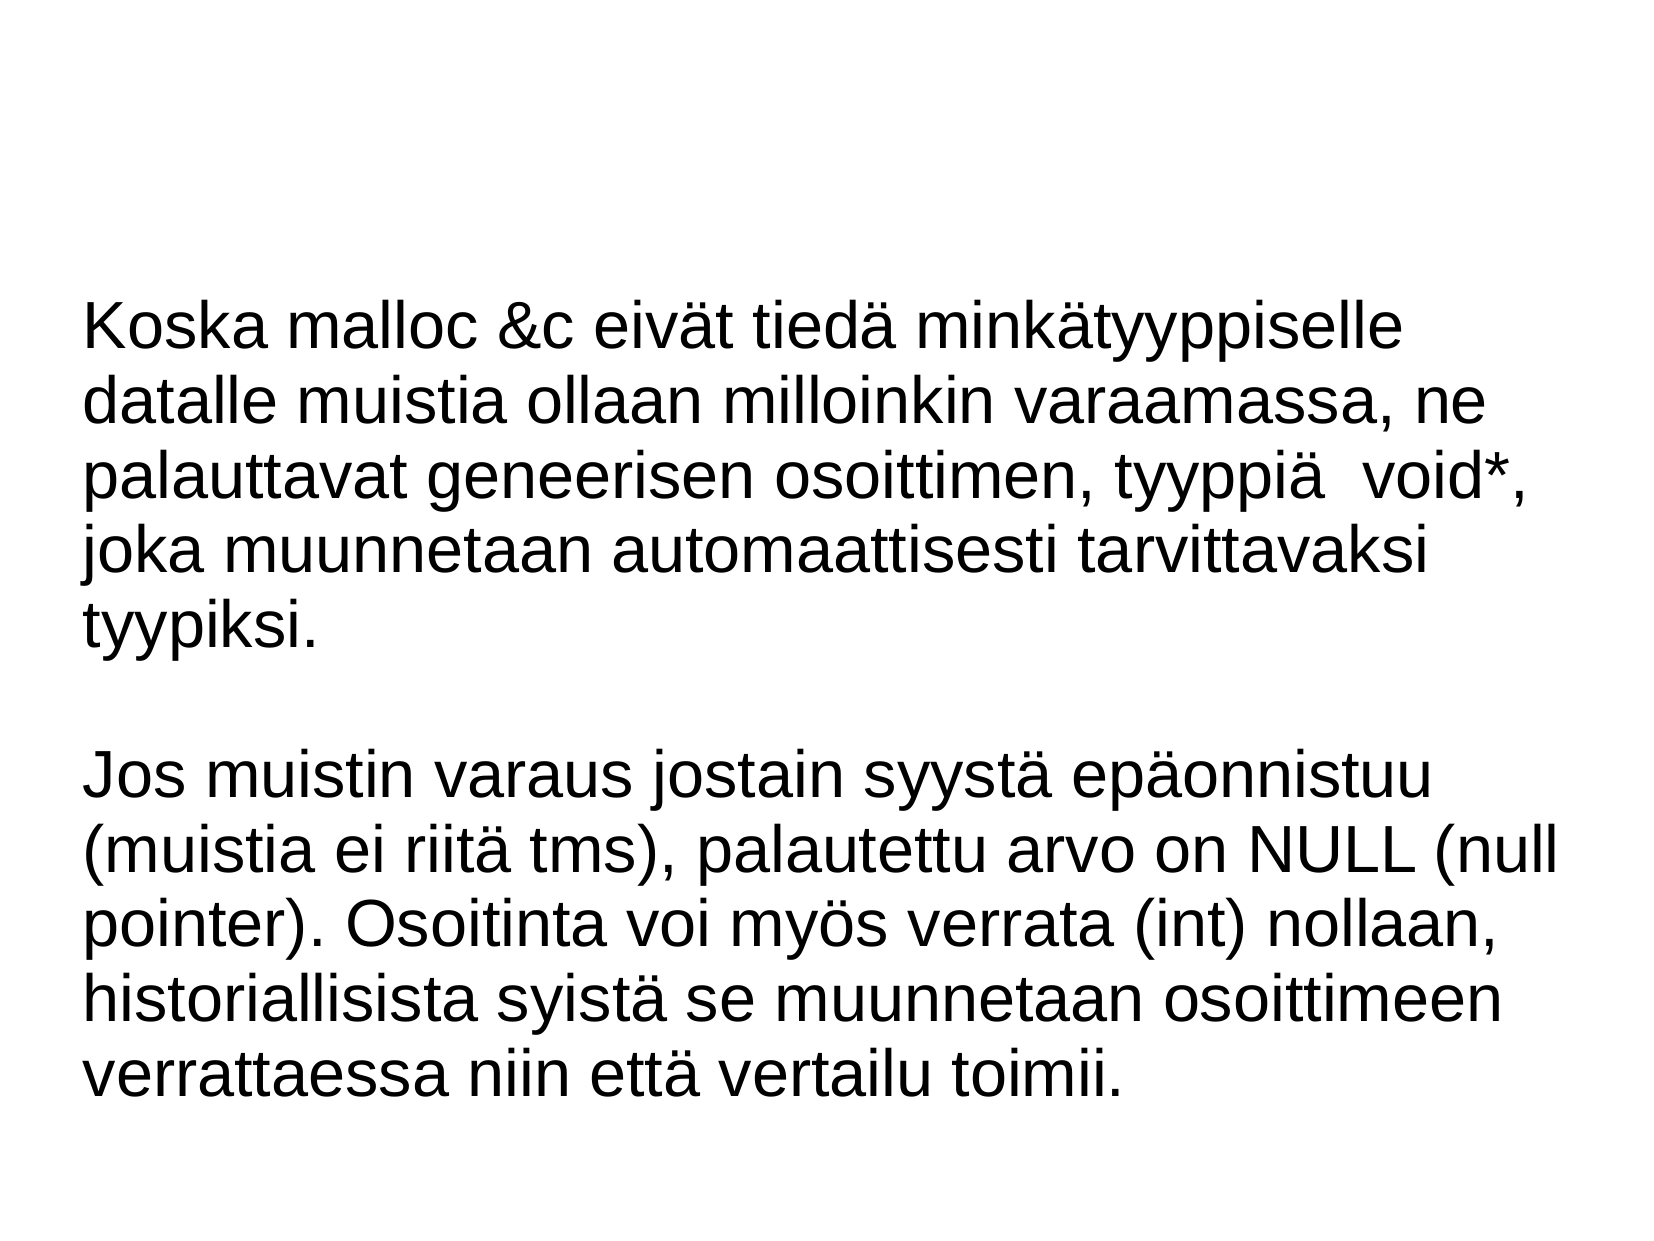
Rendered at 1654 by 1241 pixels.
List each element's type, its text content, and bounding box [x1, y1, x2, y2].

text_box Koska malloc &c eivät tiedä minkätyyppiselle datalle muistia ollaan milloinkin varaamassa, ne palauttavat geneerisen osoittimen, tyyppiä void*, joka muunnetaan automaattisesti tarvittavaksi tyypiksi. Jos muistin varaus jostain syystä epäonnistuu (muistia ei riitä tms), palautettu arvo on NULL (null pointer). Osoitinta voi myös verrata (int) nollaan, historiallisista syistä se muunnetaan osoittimeen verrattaessa niin että vertailu toimii. [82, 288, 1571, 1111]
